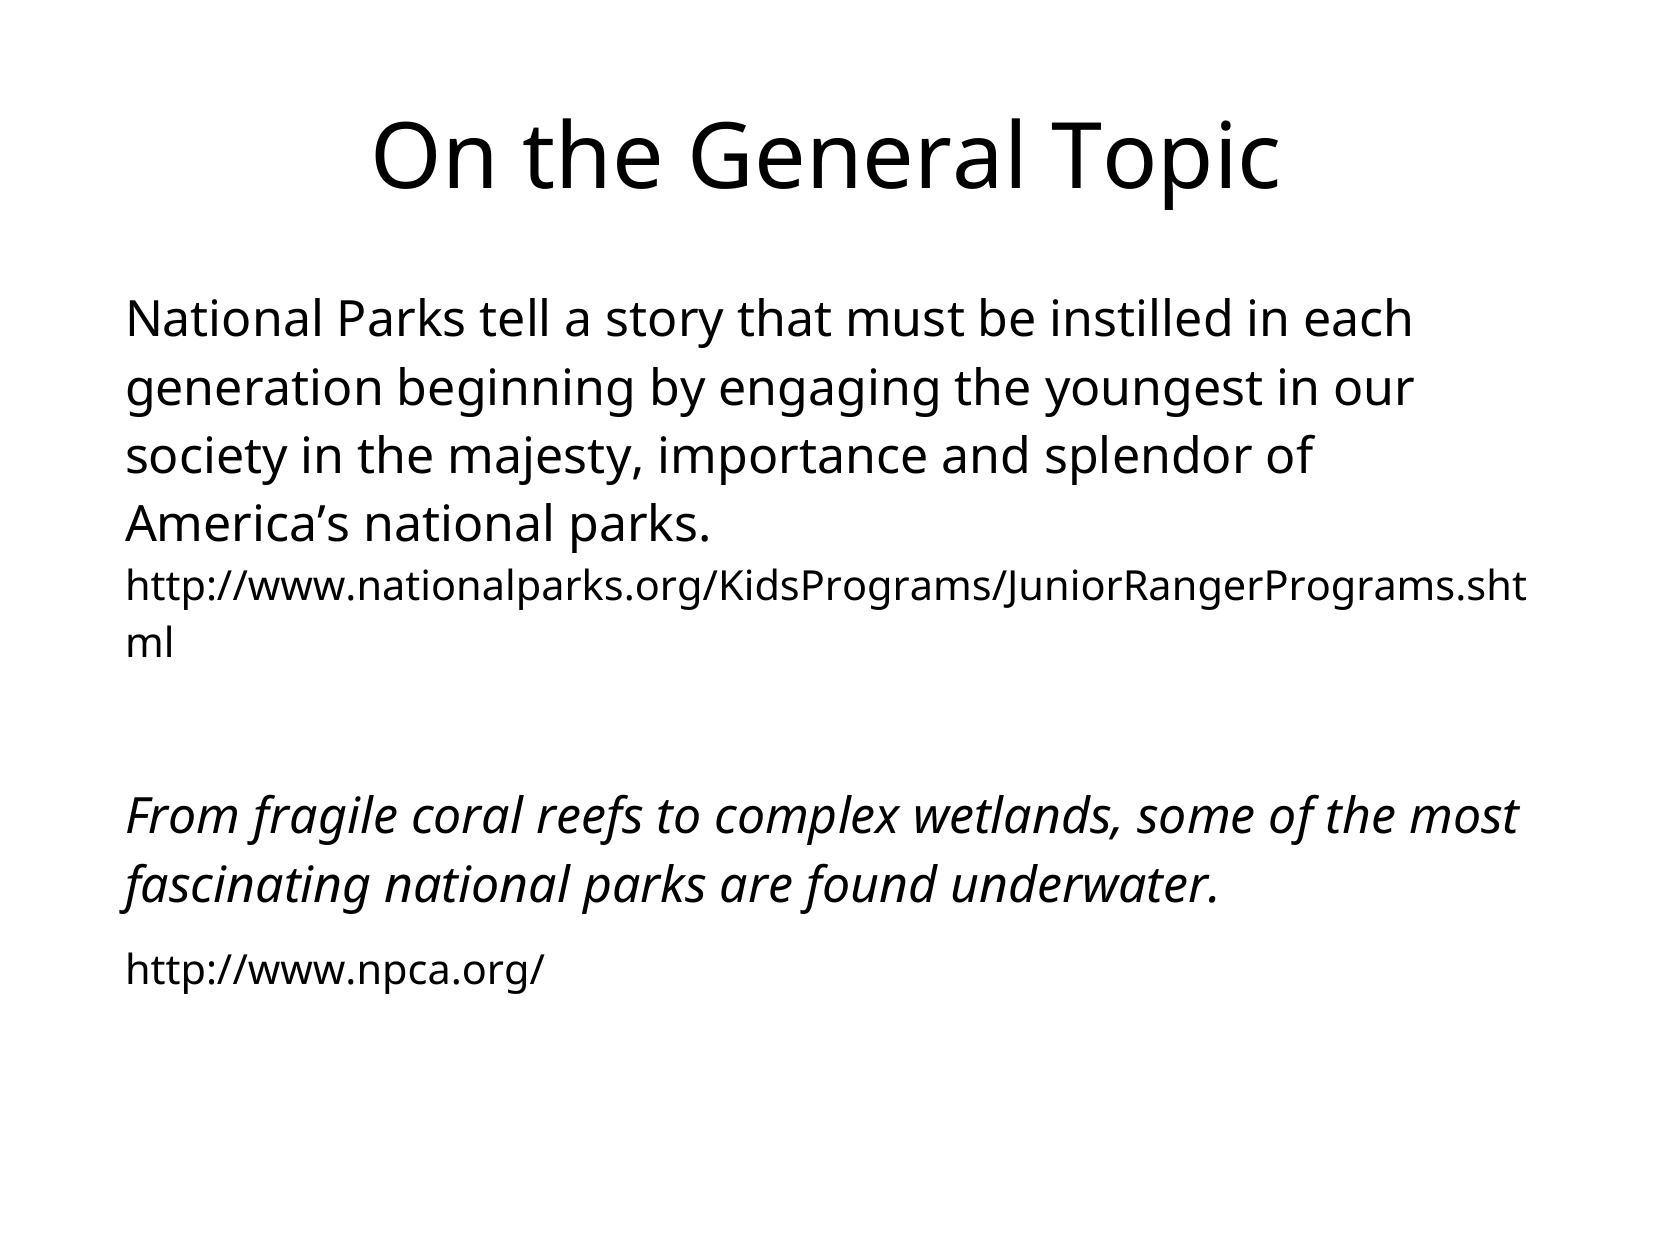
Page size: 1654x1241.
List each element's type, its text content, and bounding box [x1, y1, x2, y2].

text_box National Parks tell a story that must be instilled in each generation beginning by engaging the youngest in our society in the majesty, importance and splendor of America’s national parks. http://www.nationalparks.org/KidsPrograms/JuniorRangerPrograms.shtml From fragile coral reefs to complex wetlands, some of the most fascinating national parks are found underwater. http://www.npca.org/ [110, 275, 1558, 1005]
title On the General Topic [82, 49, 1571, 257]
